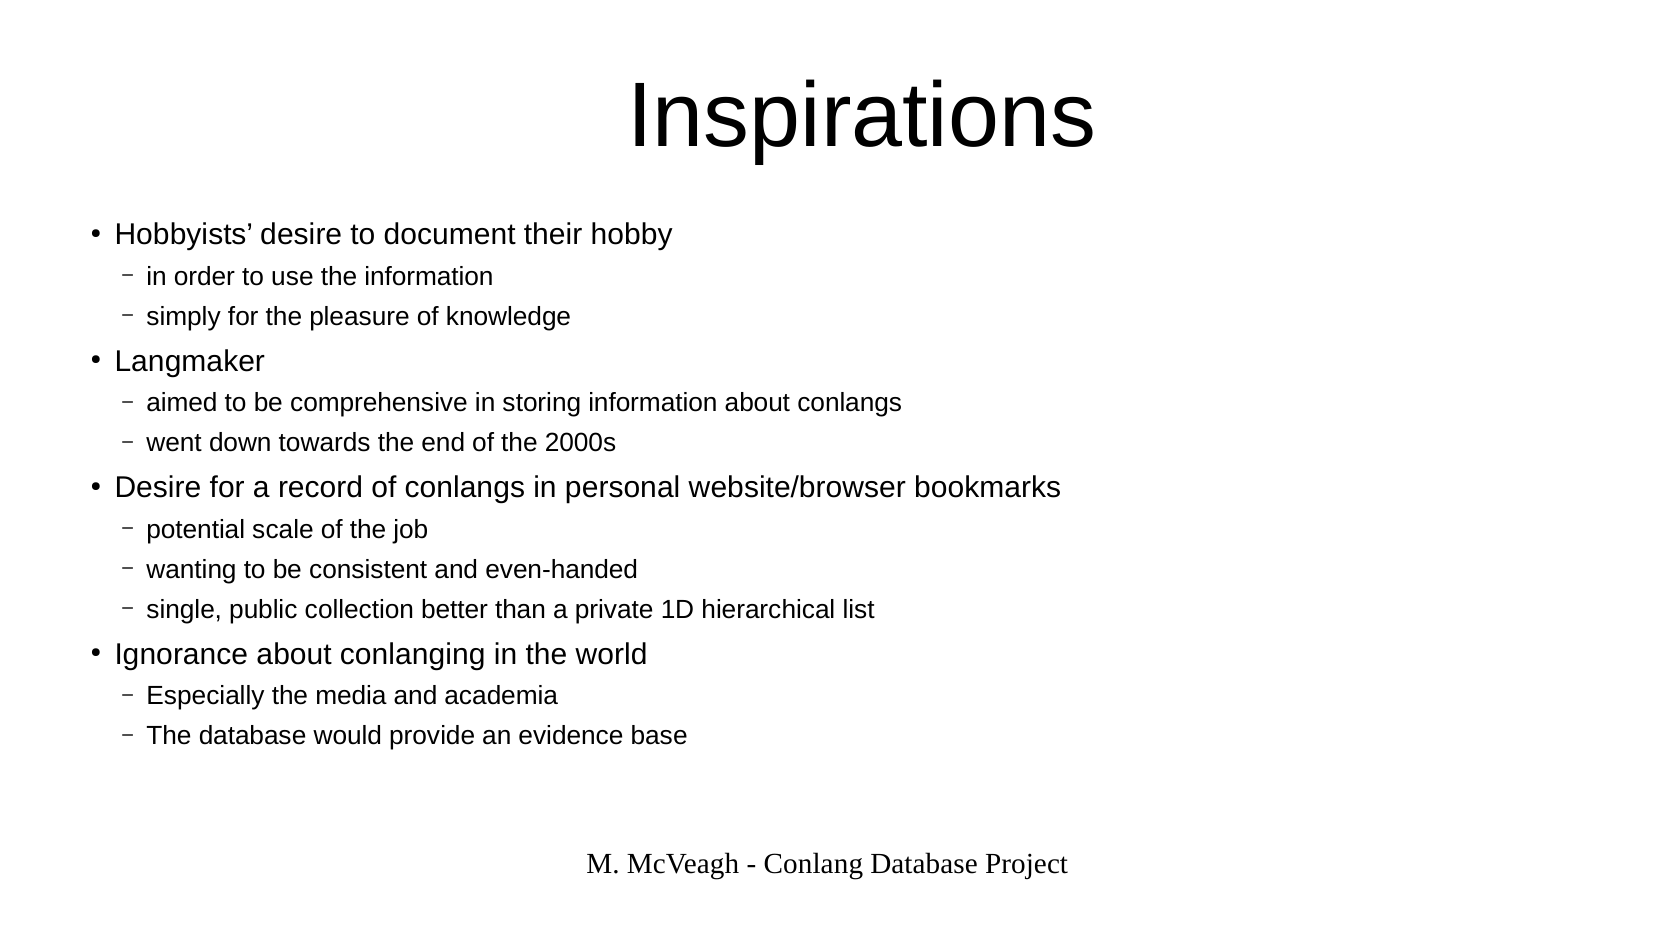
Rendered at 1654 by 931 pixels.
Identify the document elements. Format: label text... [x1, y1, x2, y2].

title Inspirations [82, 37, 1571, 193]
list Hobbyists’ desire to document their hobby in order to use the information simply for the pleasure of knowledge Langmaker aimed to be comprehensive in storing information about conlangs went down towards the end of the 2000s Desire for a record of conlangs in personal website/browser bookmarks potential scale of the job wanting to be consistent and even-handed single, public collection better than a private 1D hierarchical list Ignorance about conlanging in the world Especially the media and academia The database would provide an evidence base [82, 217, 1571, 758]
